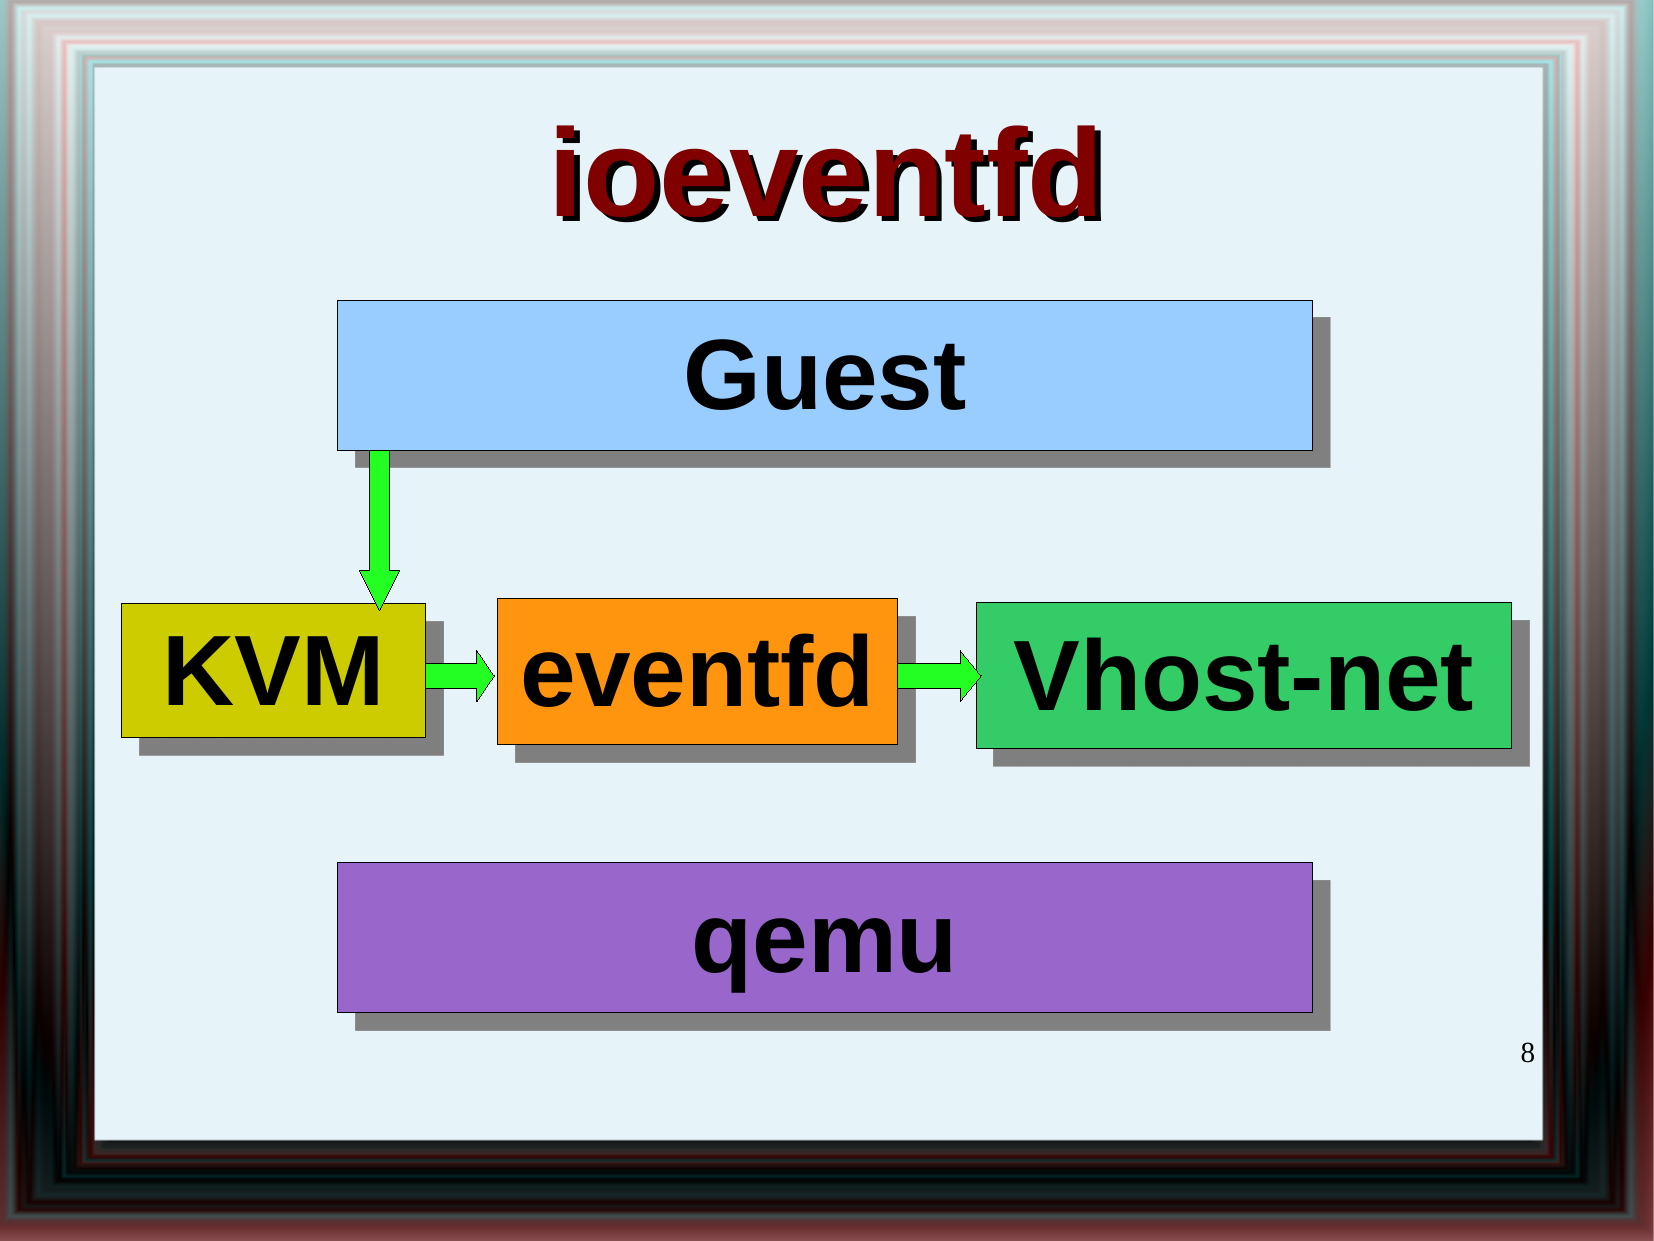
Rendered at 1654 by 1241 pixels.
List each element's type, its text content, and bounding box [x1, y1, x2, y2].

picture [0, 0, 1654, 1241]
text_box Guest [337, 300, 1313, 451]
text_box [359, 450, 400, 611]
text_box [425, 650, 495, 702]
text_box qemu [337, 862, 1313, 1013]
text_box Vhost-net [976, 602, 1512, 749]
text_box [897, 650, 982, 702]
text_box eventfd [497, 598, 898, 745]
title ioeventfd [118, 88, 1536, 257]
text_box KVM [121, 603, 426, 738]
